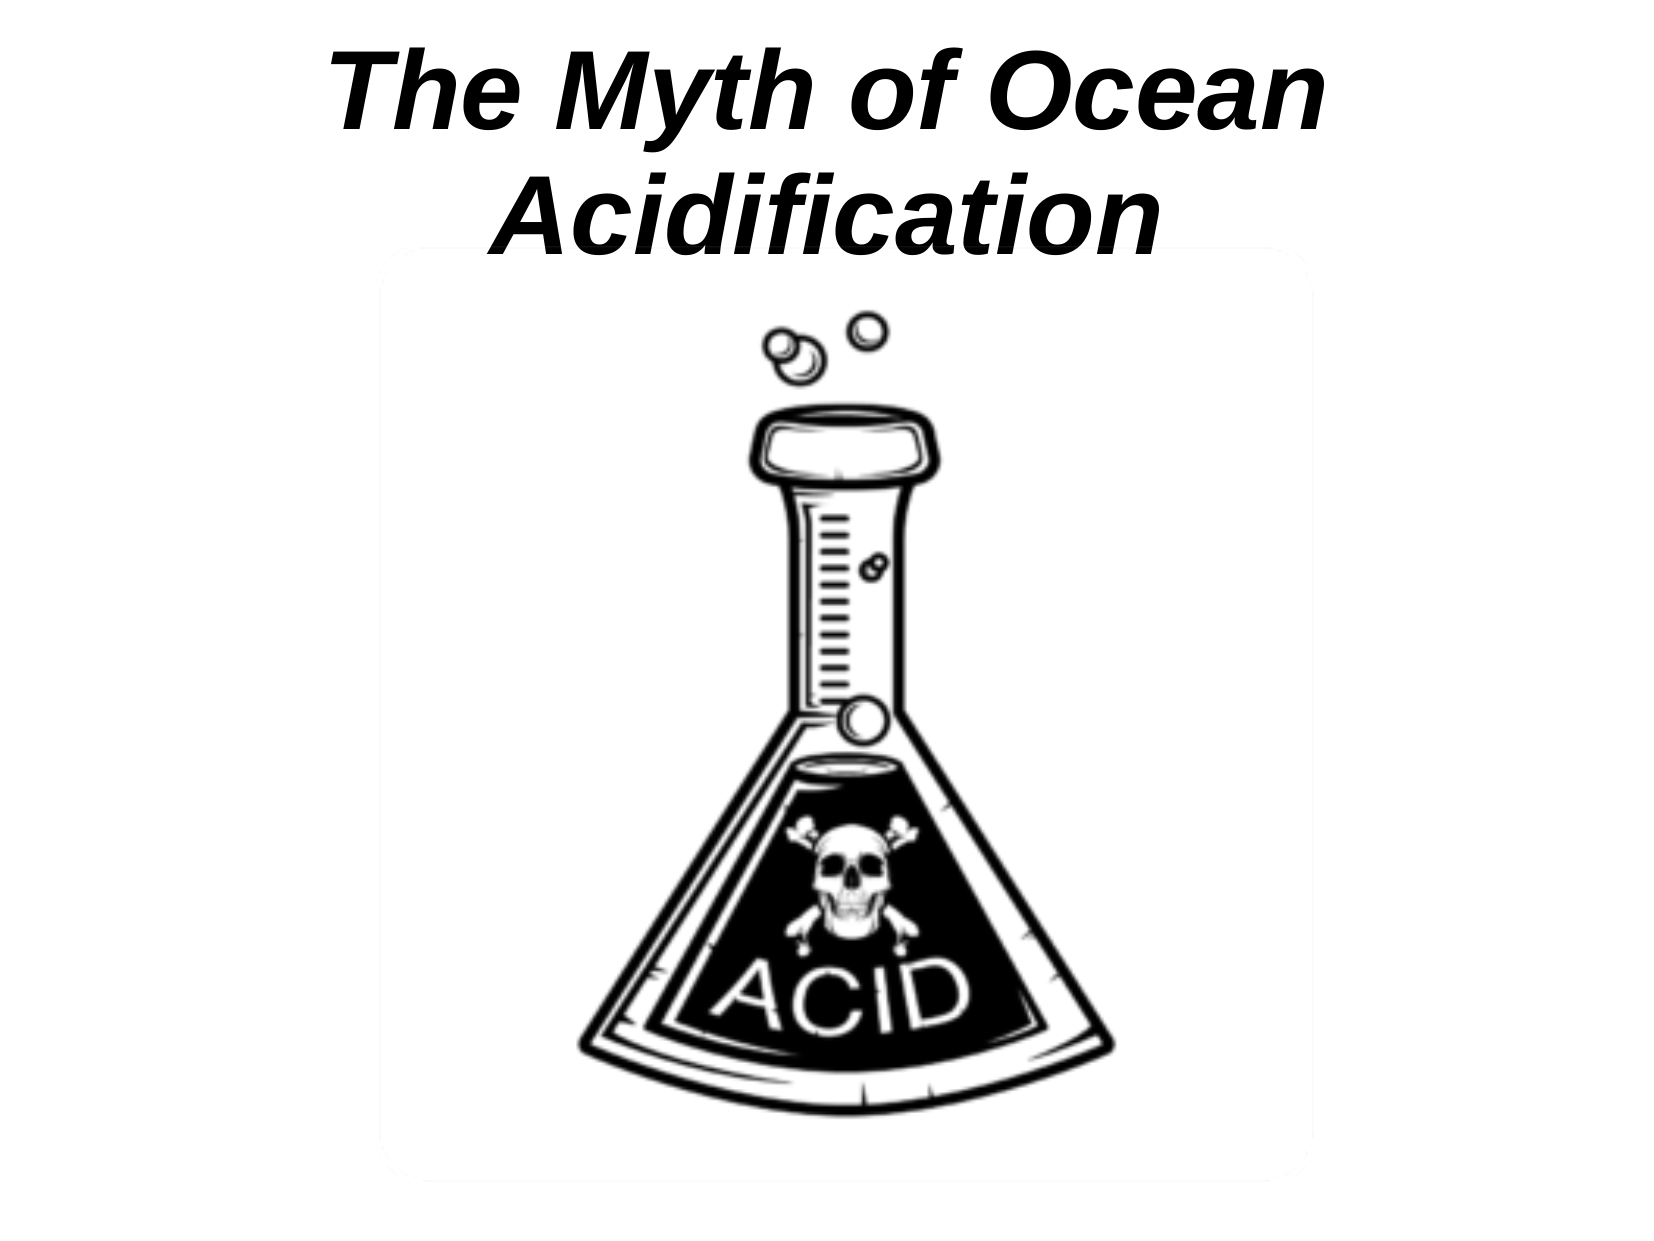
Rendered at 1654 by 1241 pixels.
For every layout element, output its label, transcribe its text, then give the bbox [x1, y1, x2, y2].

picture [378, 246, 1317, 1186]
title The Myth of Ocean Acidification [82, 27, 1571, 279]
